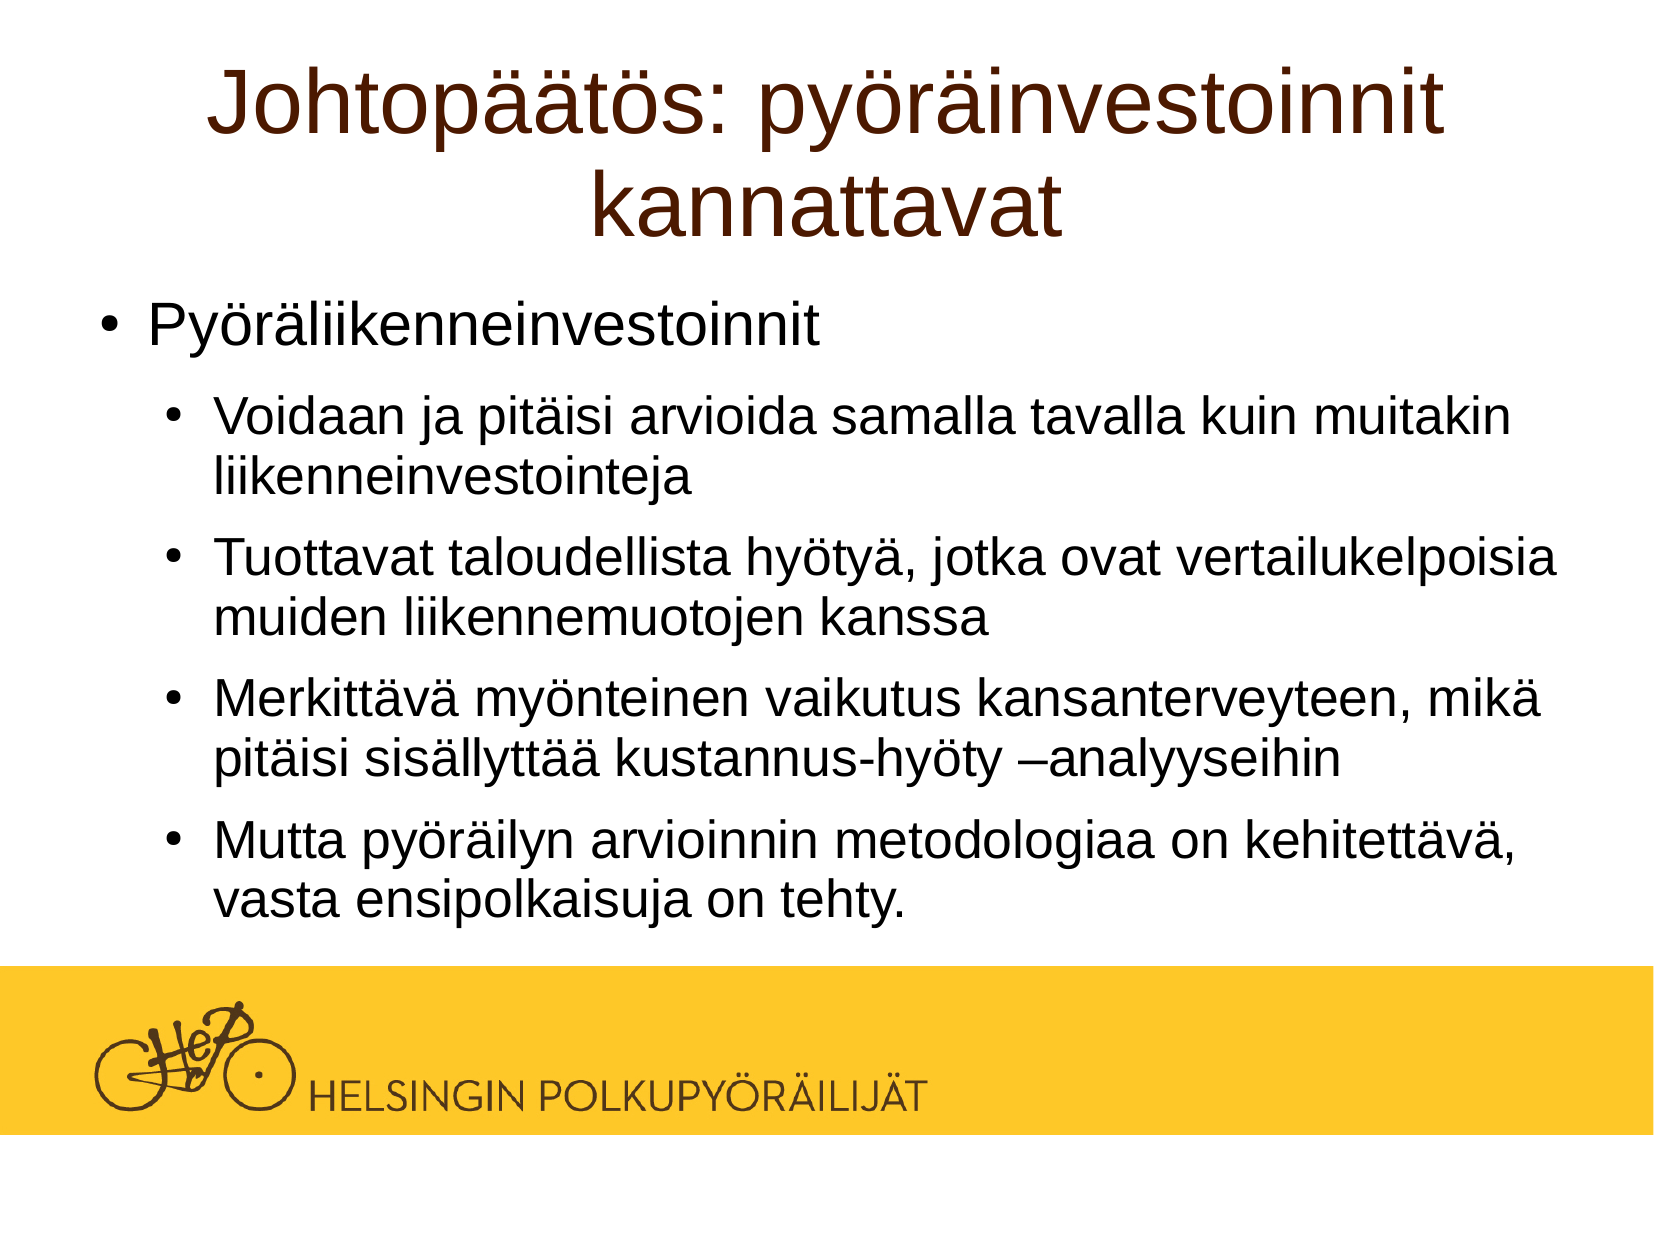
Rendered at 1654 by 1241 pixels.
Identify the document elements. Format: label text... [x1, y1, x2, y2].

title Johtopäätös: pyöräinvestoinnit kannattavat [82, 49, 1571, 257]
picture [0, 966, 1654, 1135]
list Pyöräliikenneinvestoinnit Voidaan ja pitäisi arvioida samalla tavalla kuin muitakin liikenneinvestointeja Tuottavat taloudellista hyötyä, jotka ovat vertailukelpoisia muiden liikennemuotojen kanssa Merkittävä myönteinen vaikutus kansanterveyteen, mikä pitäisi sisällyttää kustannus-hyöty –analyyseihin Mutta pyöräilyn arvioinnin metodologiaa on kehitettävä, vasta ensipolkaisuja on tehty. [82, 290, 1571, 943]
